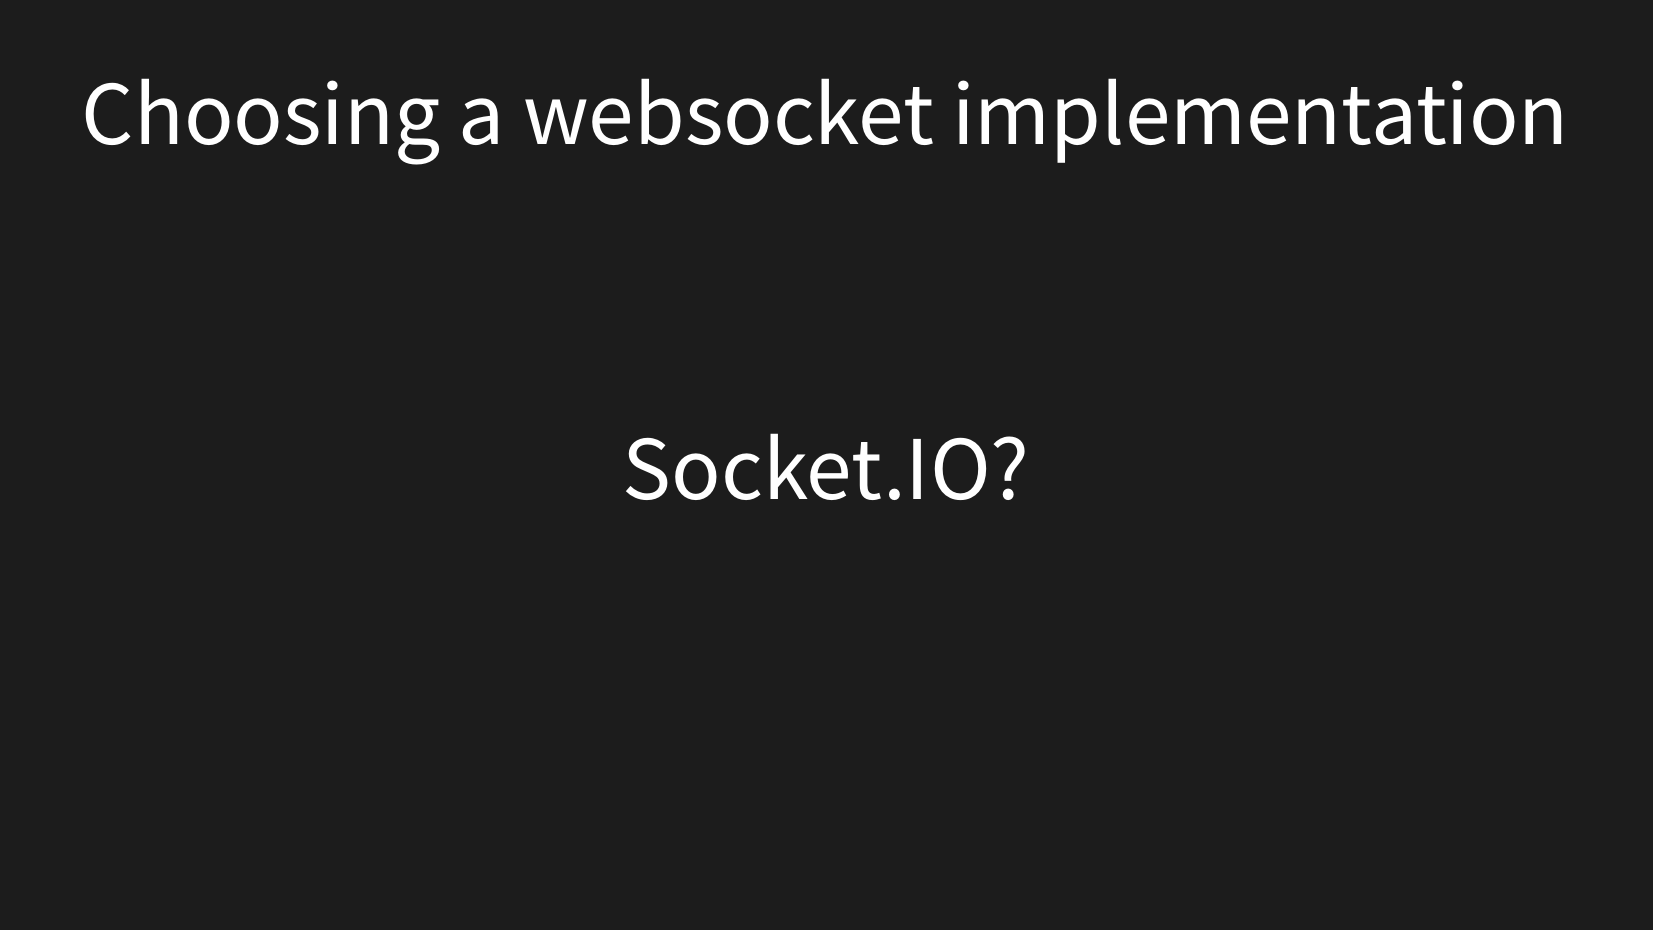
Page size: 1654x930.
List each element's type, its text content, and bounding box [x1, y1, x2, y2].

title Socket.IO? [0, 351, 1653, 582]
title Choosing a websocket implementation [0, 0, 1653, 228]
